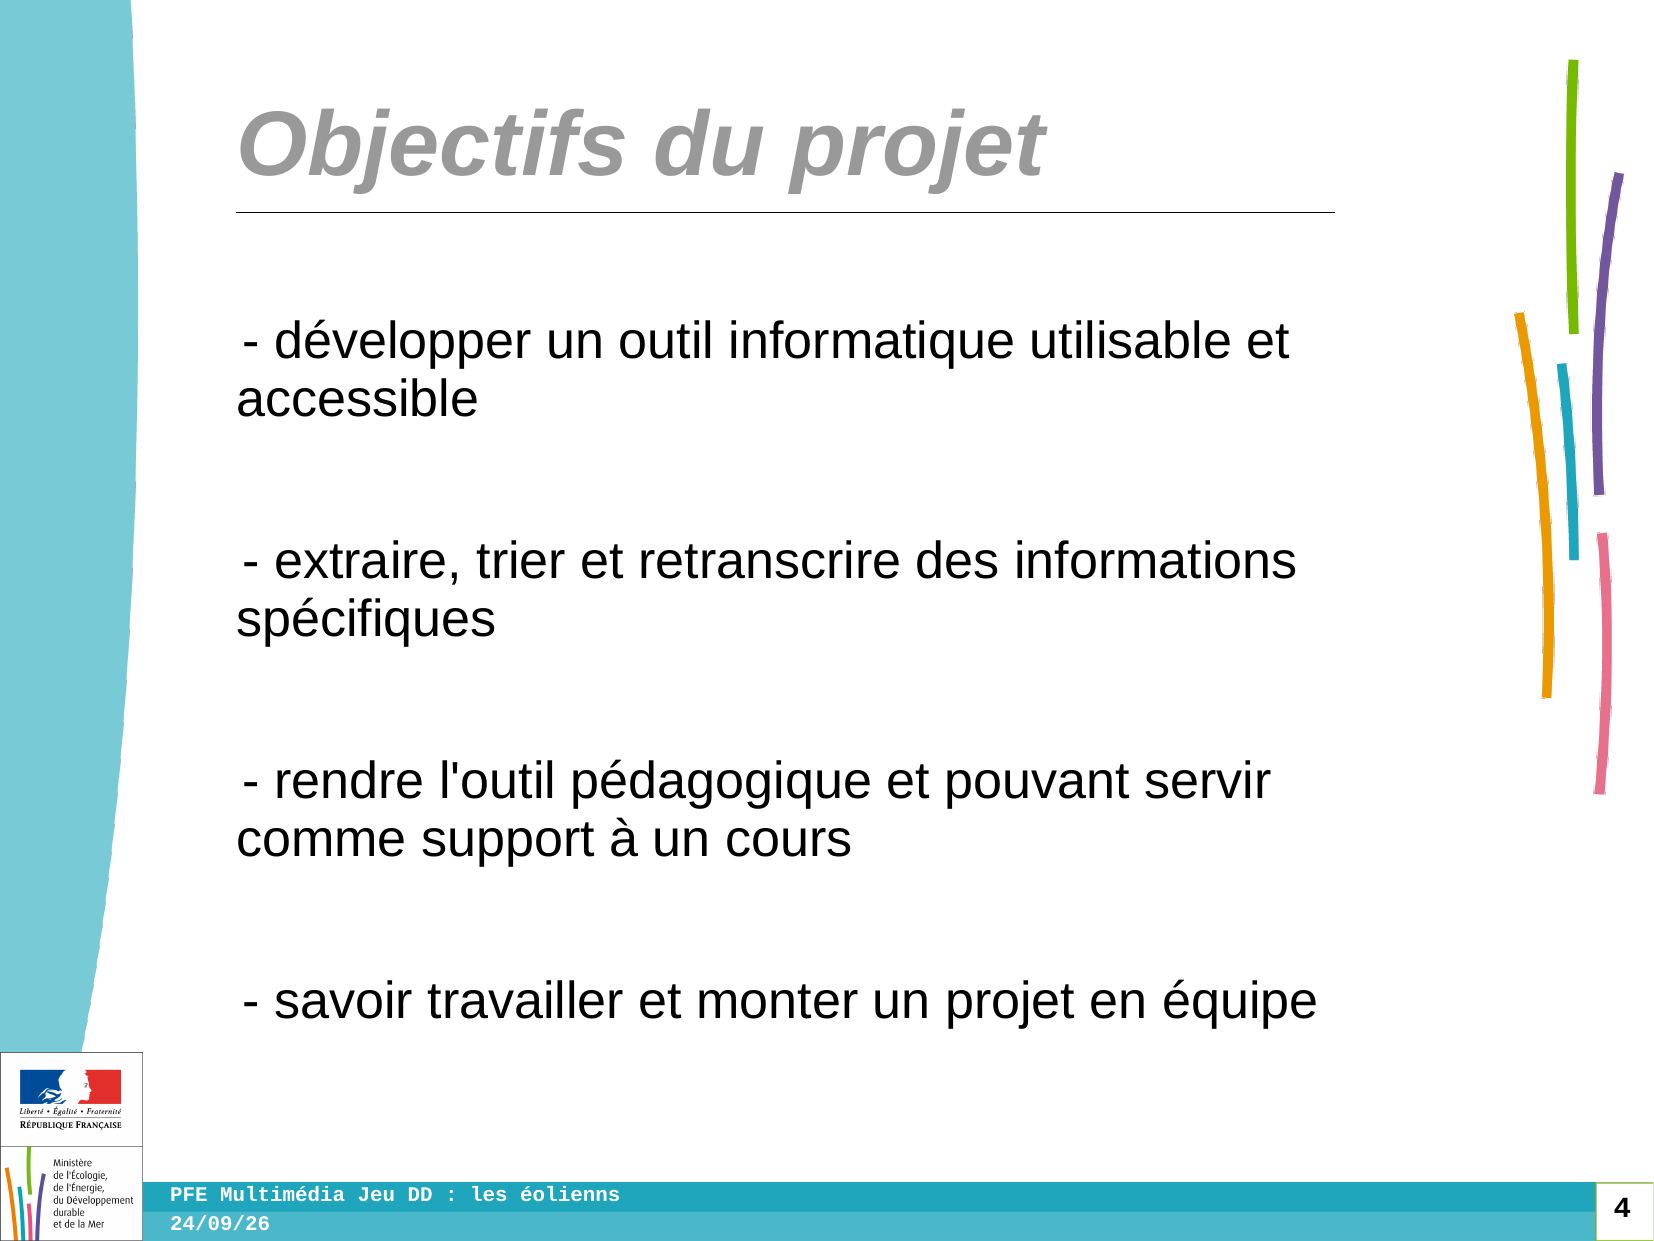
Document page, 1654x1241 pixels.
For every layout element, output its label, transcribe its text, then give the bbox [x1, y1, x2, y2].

list - développer un outil informatique utilisable et accessible - extraire, trier et retranscrire des informations spécifiques - rendre l'outil pédagogique et pouvant servir comme support à un cours - savoir travailler et monter un projet en équipe [236, 236, 1359, 1123]
picture [0, 0, 1654, 1241]
title Objectifs du projet [236, 69, 1447, 218]
